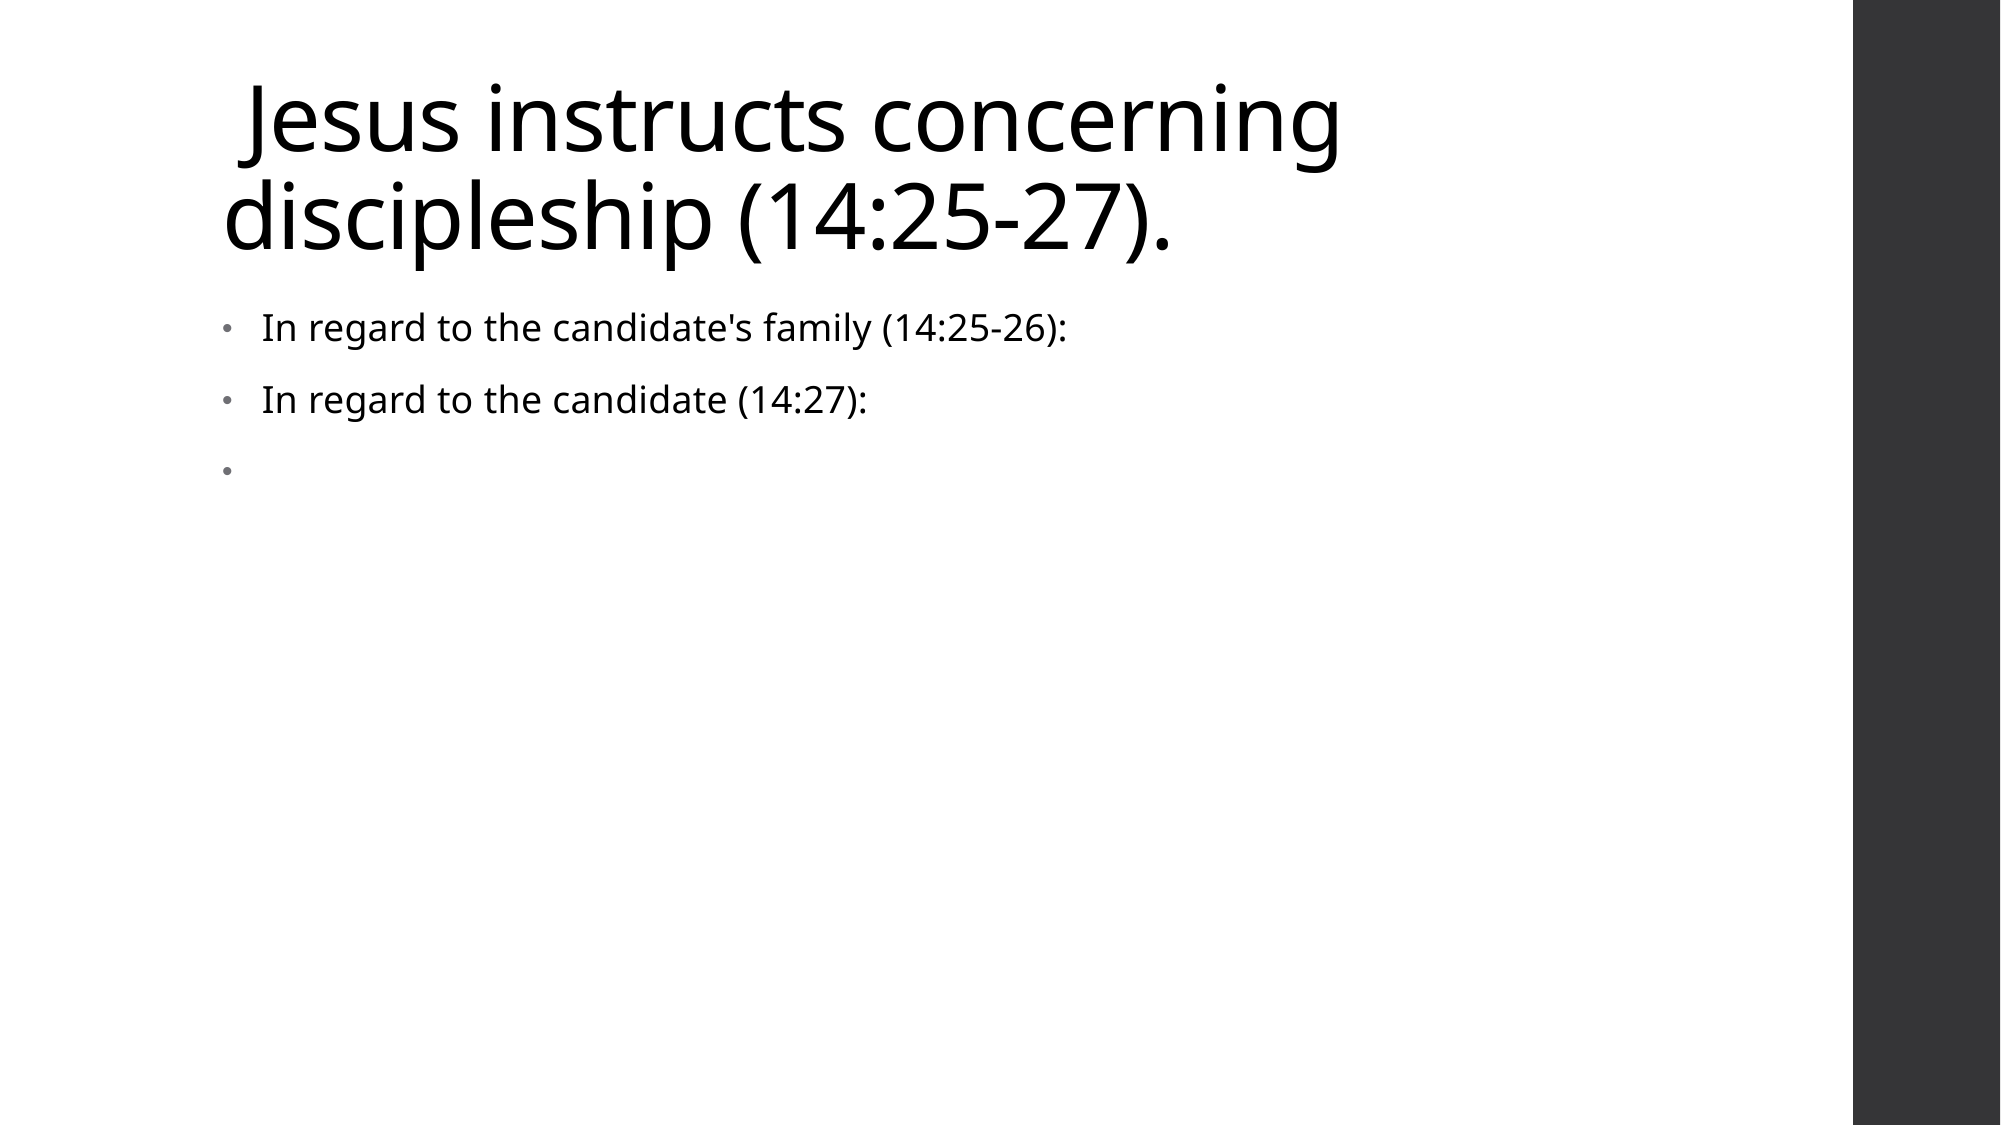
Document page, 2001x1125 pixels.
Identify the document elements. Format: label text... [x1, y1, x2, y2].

list In regard to the candidate's family (14:25-26): In regard to the candidate (14:27): [206, 299, 1617, 1014]
title Jesus instructs concerning discipleship (14:25-27). [206, 60, 1797, 278]
